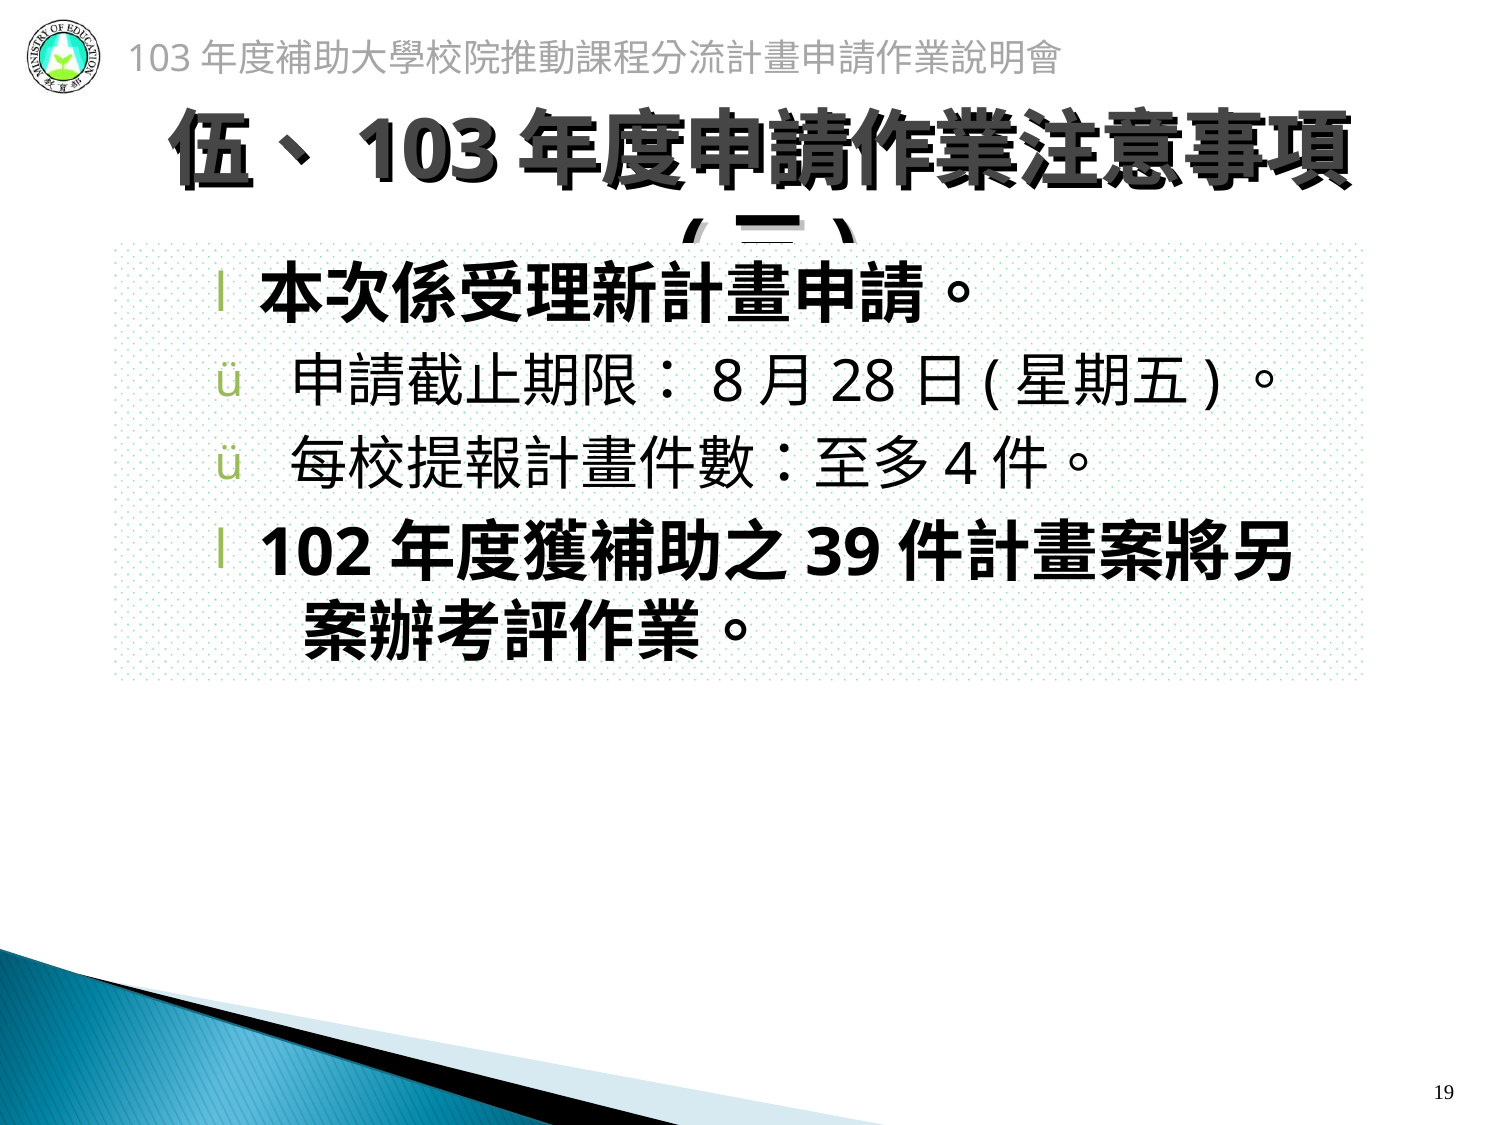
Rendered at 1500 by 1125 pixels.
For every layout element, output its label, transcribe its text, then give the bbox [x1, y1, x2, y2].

picture [17, 19, 102, 96]
text_box 伍、103年度申請作業注意事項(三) [112, 87, 1426, 209]
text_box 103年度補助大學校院推動課程分流計畫申請作業說明會 [112, 26, 1436, 88]
text_box 本次係受理新計畫申請。 申請截止期限：8月28日(星期五)。 每校提報計畫件數：至多4件。 102年度獲補助之39件計畫案將另案辦考評作業。 [112, 243, 1365, 681]
text_box 19 [1418, 1051, 1479, 1112]
